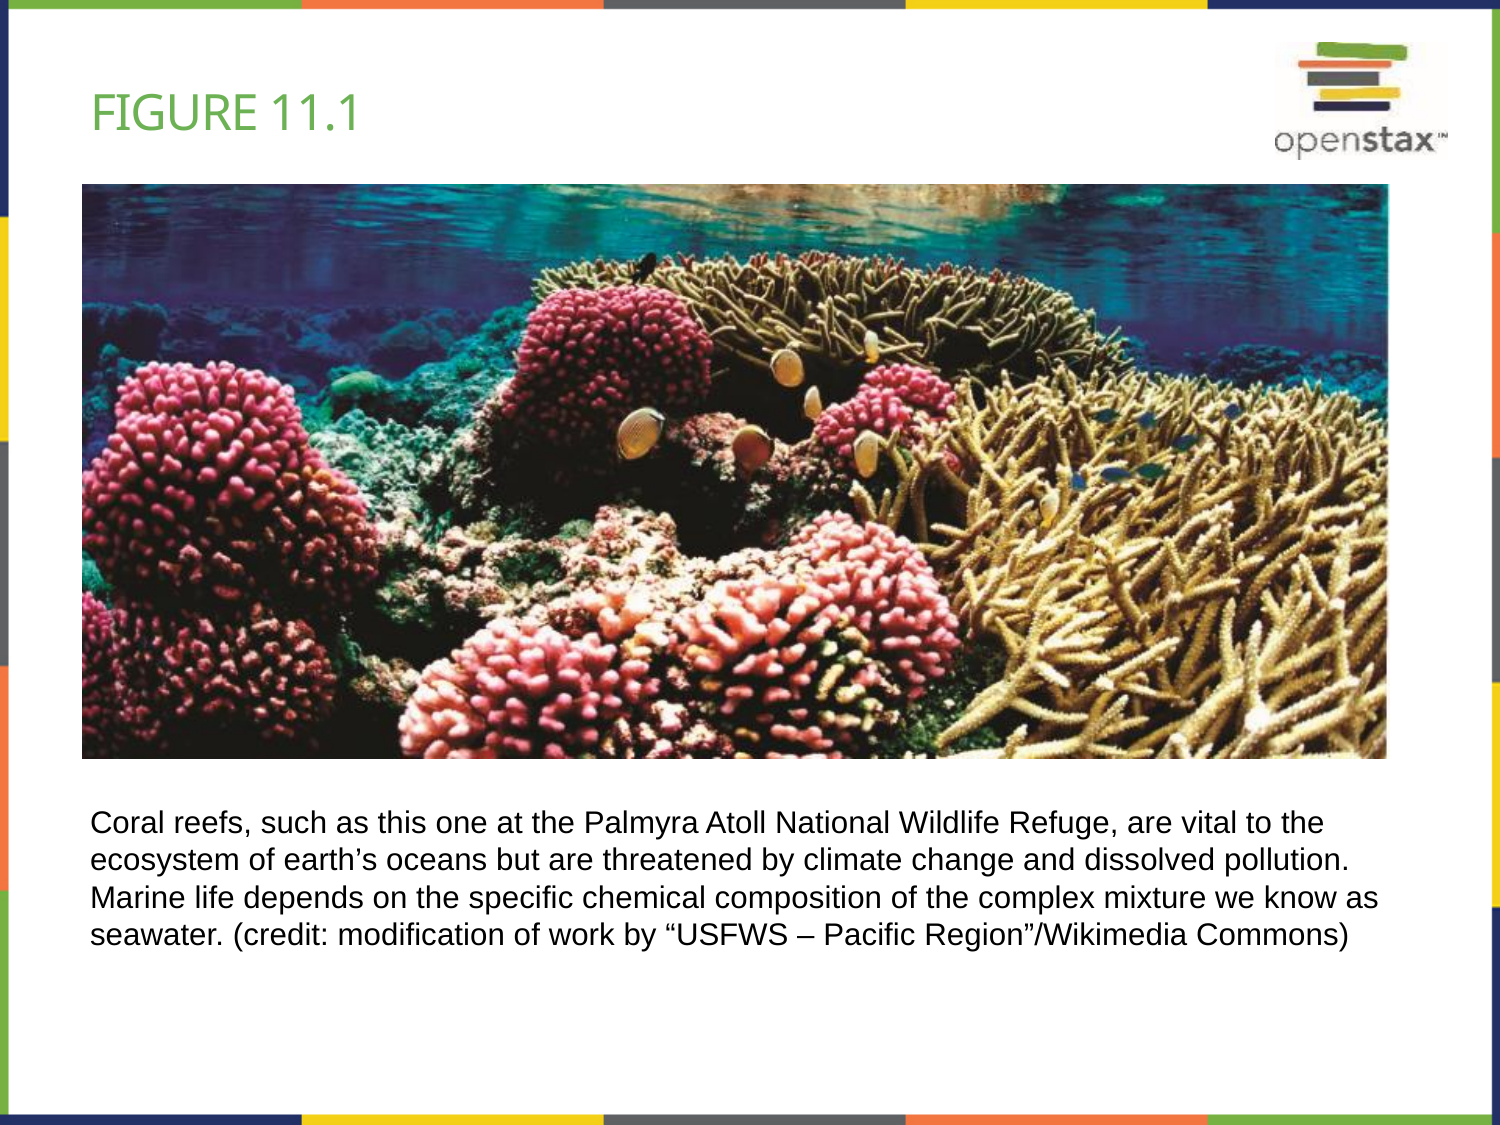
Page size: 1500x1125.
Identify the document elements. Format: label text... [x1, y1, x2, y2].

picture [0, 0, 1500, 1125]
title Figure 11.1 [75, 39, 1398, 148]
list Coral reefs, such as this one at the Palmyra Atoll National Wildlife Refuge, are vital to the ecosystem of earth’s oceans but are threatened by climate change and dissolved pollution. Marine life depends on the specific chemical composition of the complex mixture we know as seawater. (credit: modification of work by “USFWS – Pacific Region”/Wikimedia Commons) [75, 794, 1398, 986]
